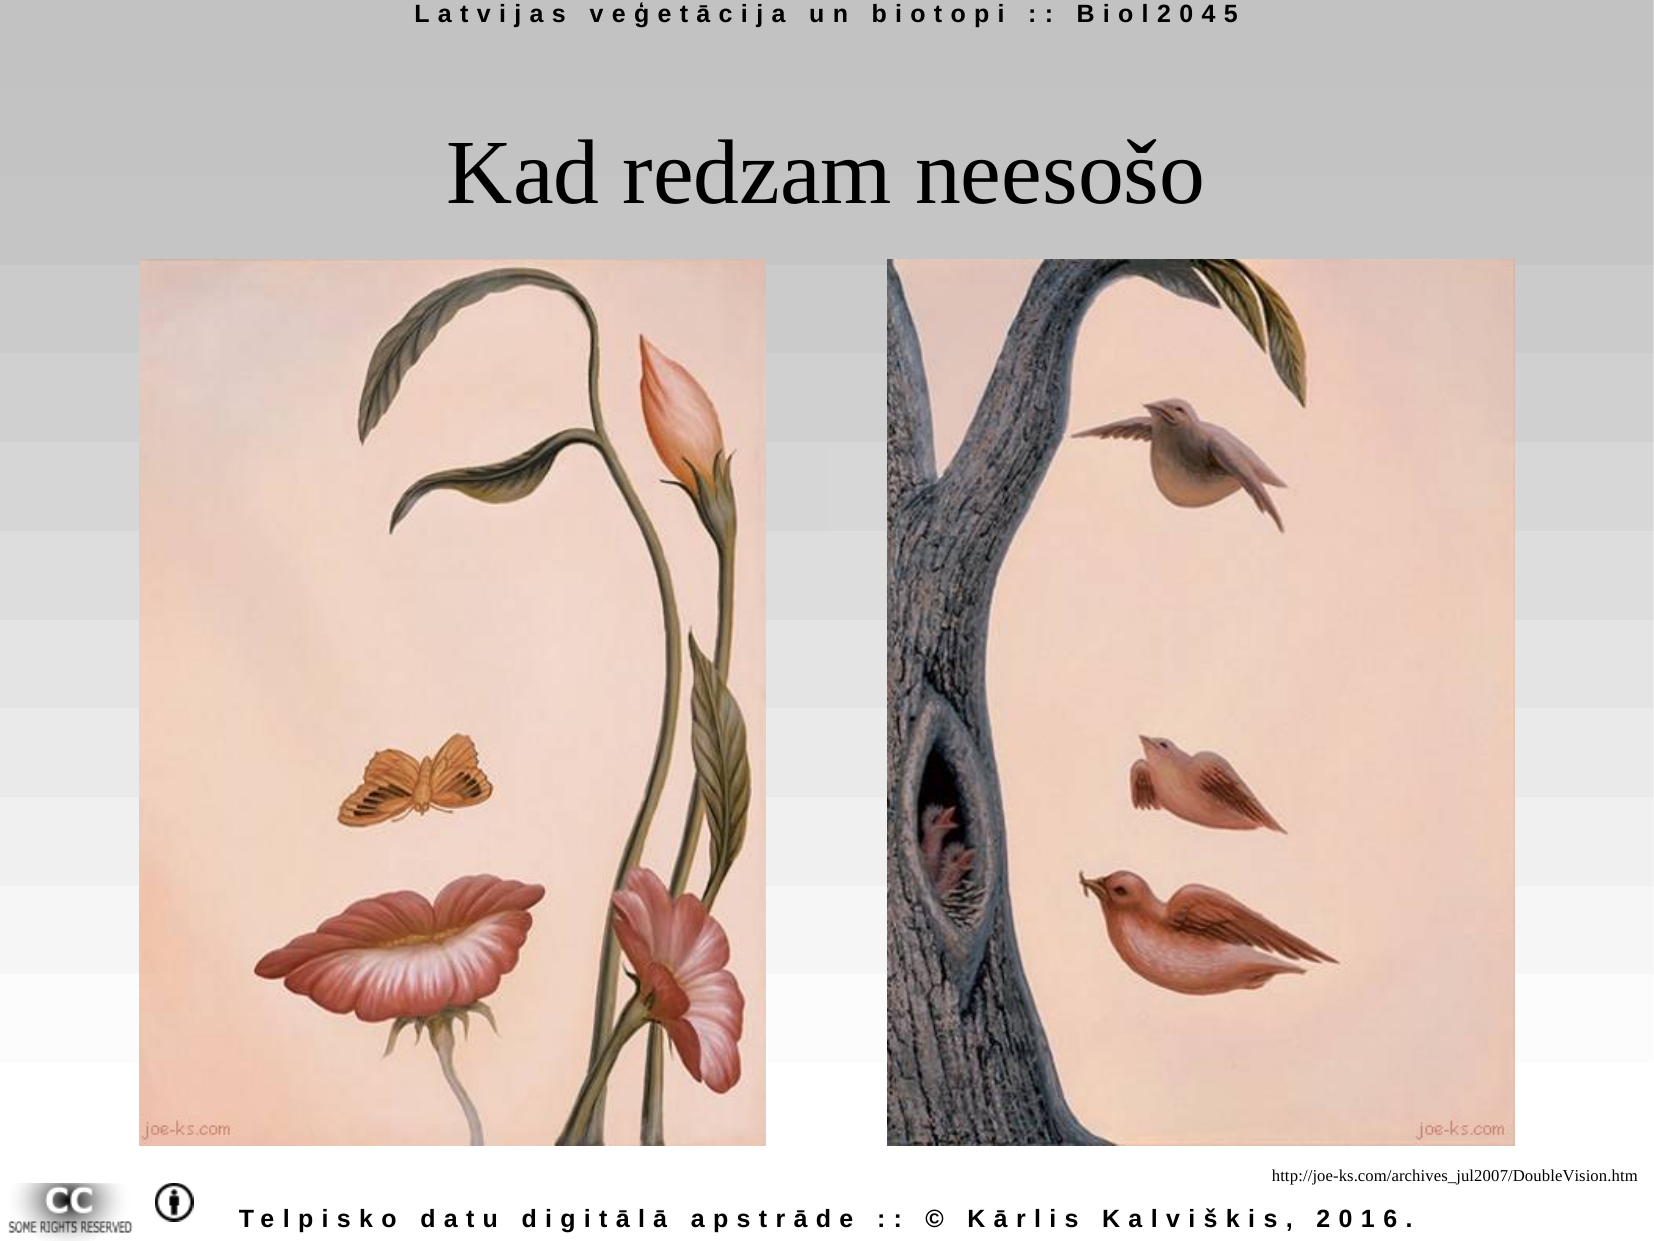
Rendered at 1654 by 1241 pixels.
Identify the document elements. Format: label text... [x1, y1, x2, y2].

title Kad redzam neesošo [29, 49, 1625, 296]
text_box http://joe-ks.com/archives_jul2007/DoubleVision.htm [1271, 1166, 1636, 1186]
picture [0, 0, 1654, 1241]
